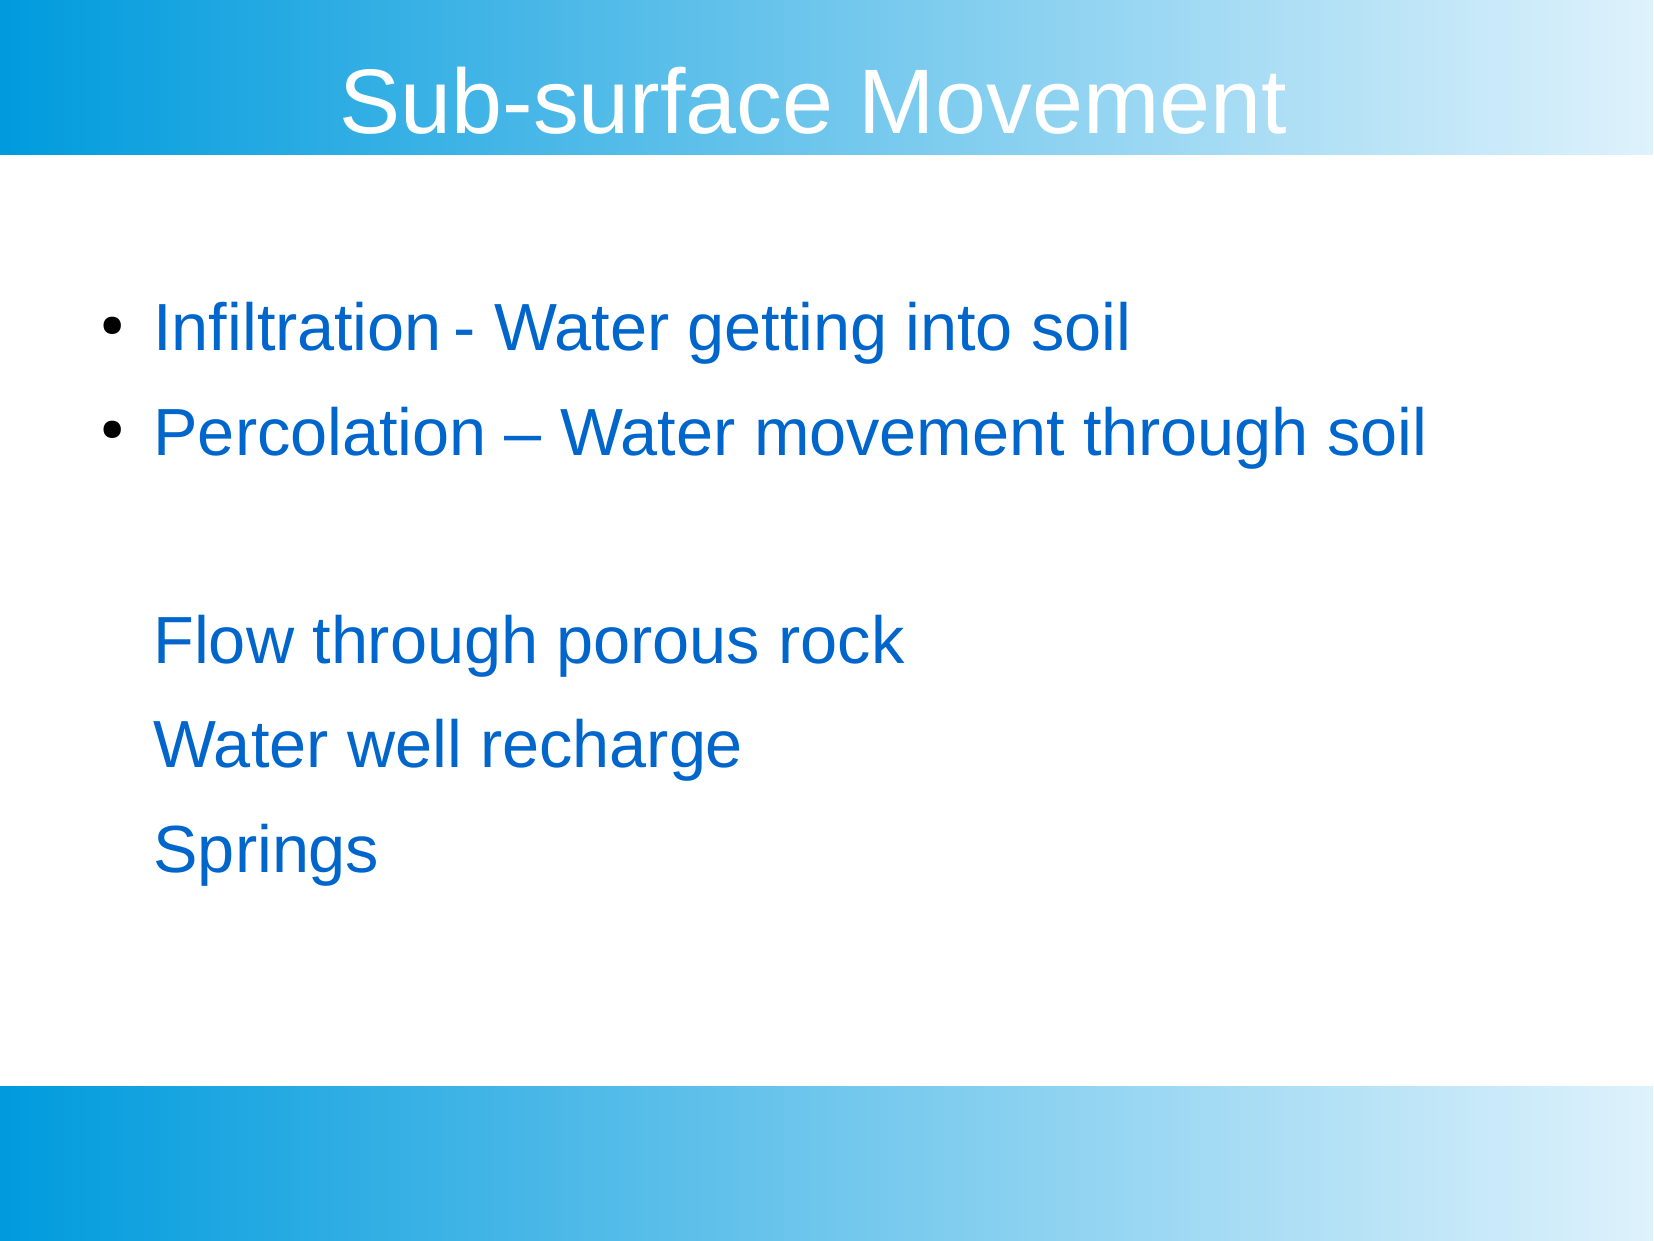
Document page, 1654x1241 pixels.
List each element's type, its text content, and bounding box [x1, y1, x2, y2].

list Infiltration - Water getting into soil Percolation – Water movement through soil Flow through porous rock Water well recharge Springs [82, 290, 1571, 1010]
title Sub-surface Movement [82, 49, 1571, 155]
